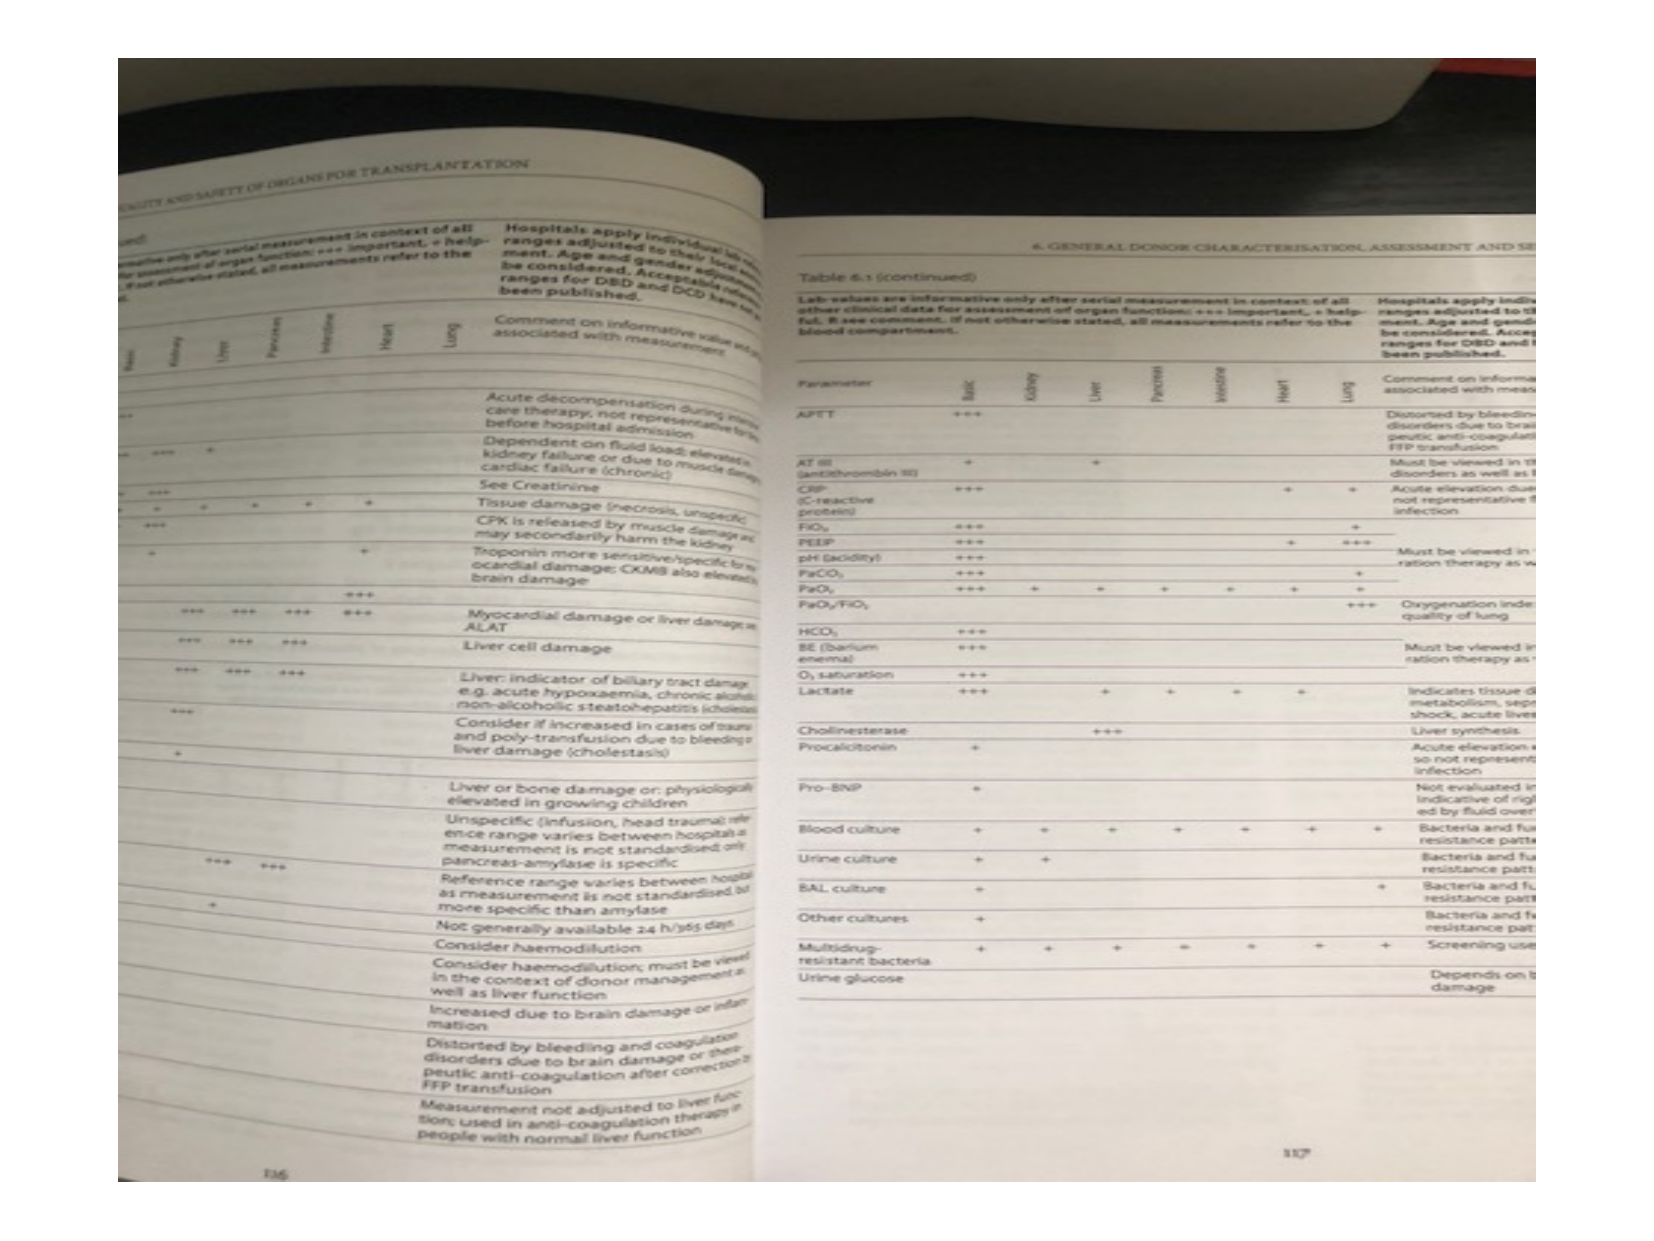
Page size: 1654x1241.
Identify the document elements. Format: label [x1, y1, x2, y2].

picture [118, 59, 1536, 1182]
